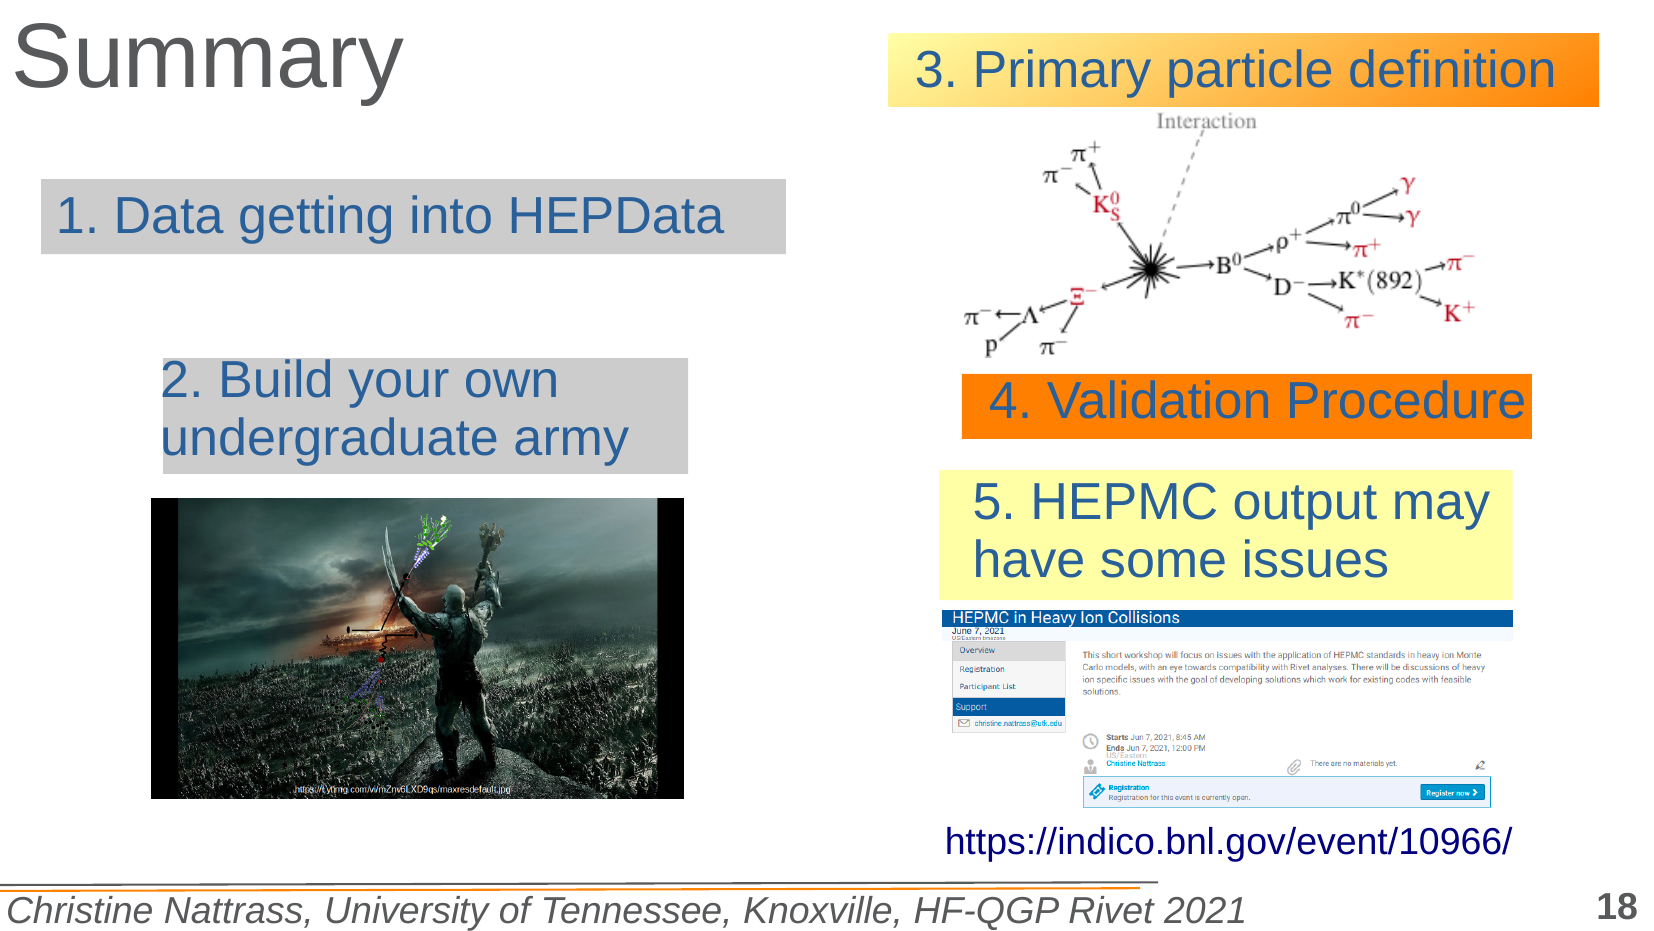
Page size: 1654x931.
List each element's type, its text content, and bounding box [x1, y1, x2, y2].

text_box 3. Primary particle definition [900, 32, 1620, 107]
text_box https://indico.bnl.gov/event/10966/ [930, 813, 1528, 871]
text_box 5. HEPMC output may have some issues [957, 465, 1525, 596]
text_box 1. Data getting into HEPData [41, 179, 816, 255]
text_box 2. Build your own undergraduate army [145, 343, 716, 474]
picture [964, 112, 1475, 358]
picture [942, 610, 1513, 808]
text_box [939, 469, 1513, 601]
text_box [961, 373, 974, 439]
text_box [888, 33, 900, 107]
title Summary [11, 3, 1636, 107]
text_box 4. Validation Procedure [974, 363, 1545, 439]
picture [151, 498, 684, 800]
